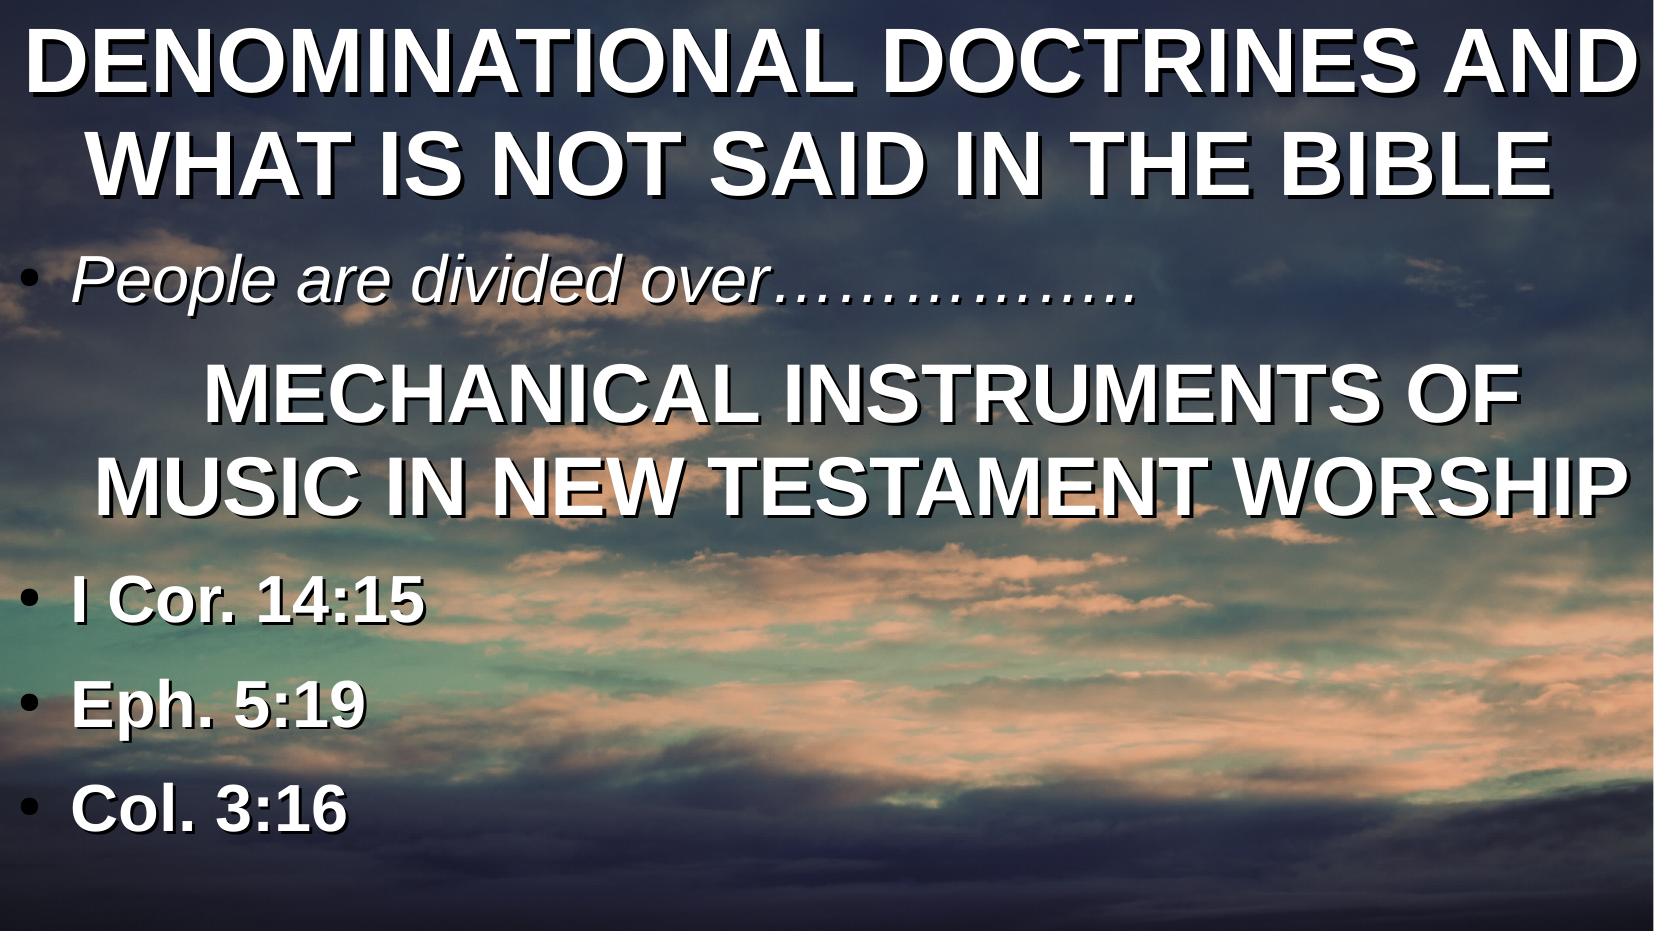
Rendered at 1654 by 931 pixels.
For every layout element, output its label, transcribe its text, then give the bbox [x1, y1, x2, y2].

picture [0, 0, 1654, 242]
list People are divided over…………….. MECHANICAL INSTRUMENTS OF MUSIC IN NEW TESTAMENT WORSHIP I Cor. 14:15 Eph. 5:19 Col. 3:16 [0, 242, 1654, 931]
title DENOMINATIONAL DOCTRINES AND WHAT IS NOT SAID IN THE BIBLE [15, 9, 1651, 216]
